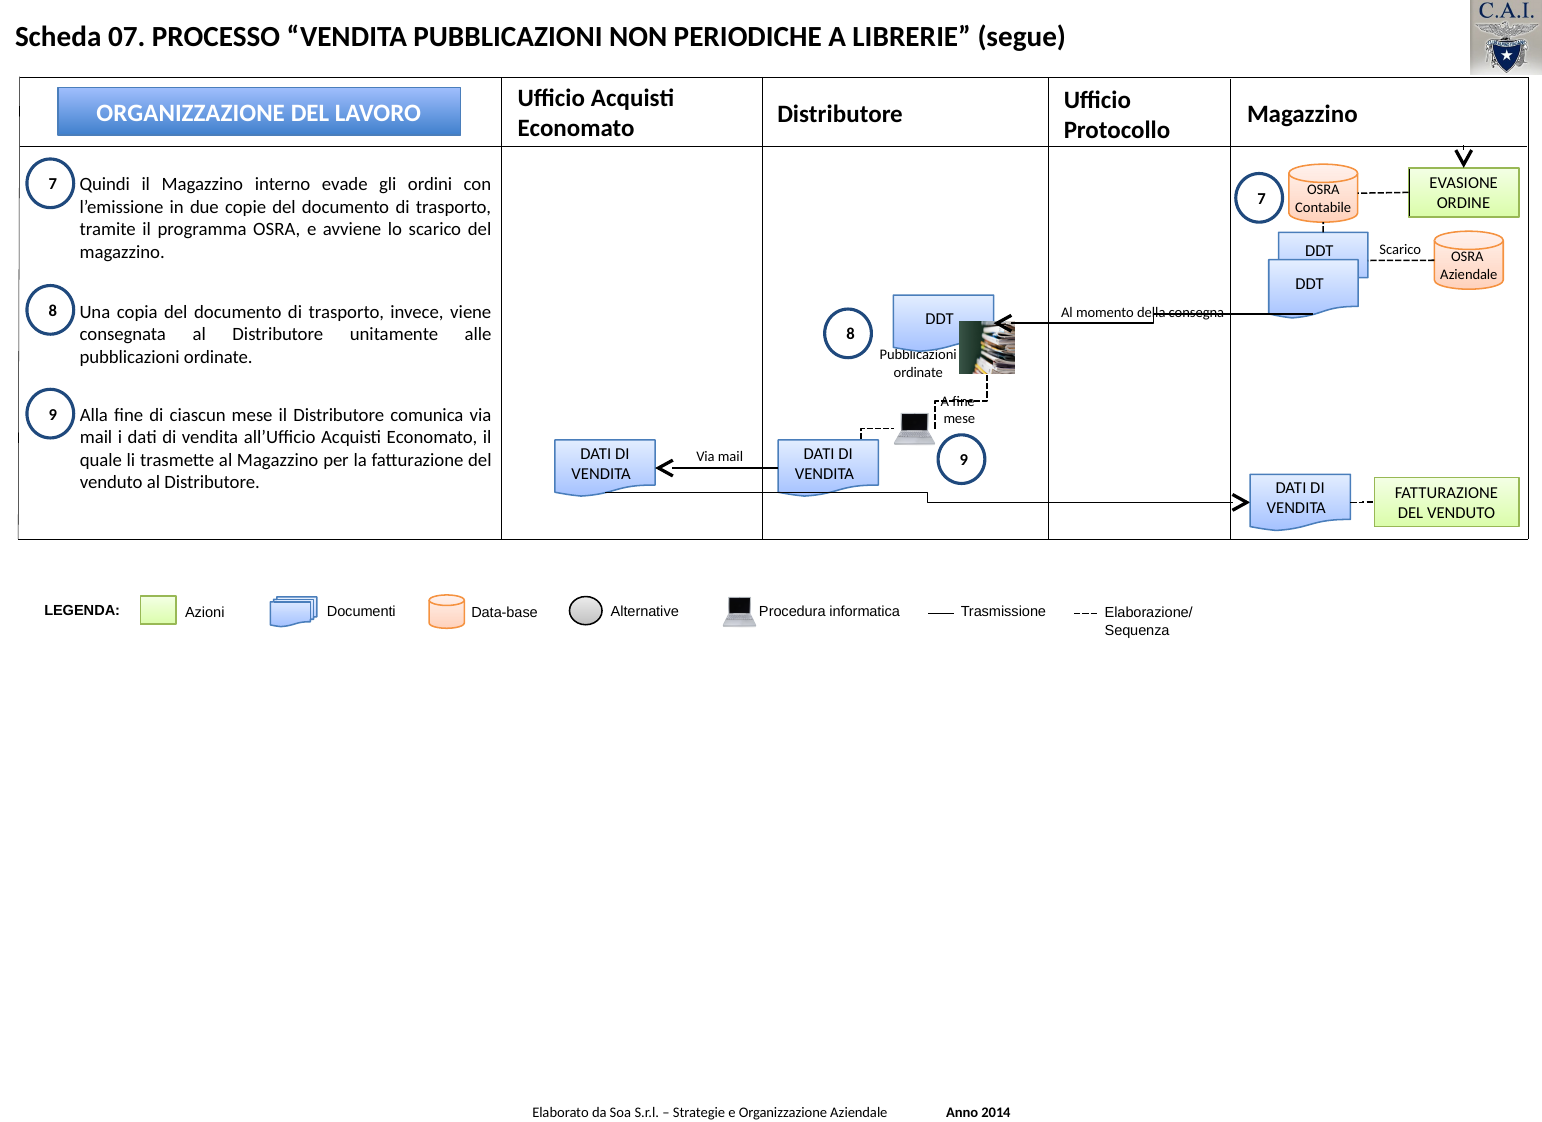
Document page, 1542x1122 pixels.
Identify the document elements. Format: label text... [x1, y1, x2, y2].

text_box Elaborato da Soa S.r.l. – Strategie e Organizzazione Aziendale Anno 2014 [0, 1096, 1542, 1122]
text_box DDT [1278, 232, 1368, 278]
text_box Scheda 07. PROCESSO “VENDITA PUBBLICAZIONI NON PERIODICHE A LIBRERIE” (segue) [0, 0, 1470, 74]
text_box Elaborazione/Sequenza [1089, 595, 1264, 646]
text_box DDT [1268, 259, 1359, 315]
text_box Magazzino [1232, 77, 1528, 147]
text_box OSRA Aziendale [1434, 231, 1504, 290]
text_box Al momento della consegna [1040, 295, 1245, 322]
text_box A fine mese [882, 384, 1037, 435]
text_box EVASIONE ORDINE [1408, 167, 1519, 217]
text_box 8 [824, 309, 872, 358]
text_box LEGENDA: [29, 593, 137, 627]
text_box [587, 596, 595, 625]
text_box DATI DI VENDITA [554, 439, 656, 497]
text_box 9 [938, 434, 985, 484]
text_box Scarico [1368, 232, 1448, 265]
text_box Una copia del documento di trasporto, invece, viene consegnata al Distributore unitamente alle pubblicazioni ordinate. [64, 291, 501, 375]
text_box DATI DI VENDITA [778, 439, 879, 492]
text_box DATI DI VENDITA [1250, 474, 1351, 531]
text_box OSRA Contabile [1288, 164, 1358, 223]
text_box Via mail [642, 439, 797, 473]
text_box 7 [26, 158, 65, 208]
text_box Alla fine di ciascun mese il Distributore comunica via mail i dati di vendita all’Ufficio Acquisti Economato, il quale li trasmette al Magazzino per la fatturazione del venduto al Distributore. [65, 395, 501, 501]
text_box Ufficio Protocollo [1048, 78, 1234, 148]
text_box Pubblicazioni ordinate [841, 337, 996, 388]
text_box ORGANIZZAZIONE DEL LAVORO [57, 87, 461, 136]
text_box Data-base [458, 595, 587, 628]
text_box FATTURAZIONE DEL VENDUTO [1374, 477, 1519, 527]
text_box Ufficio Acquisti Economato [502, 77, 763, 147]
text_box Distributore [763, 77, 1049, 147]
text_box 7 [1235, 173, 1283, 223]
text_box Procedura informatica [744, 594, 927, 628]
text_box [140, 595, 170, 625]
picture [722, 596, 744, 628]
text_box Quindi il Magazzino interno evade gli ordini con l’emissione in due copie del documento di trasporto, tramite il programma OSRA, e avviene lo scarico del magazzino. [64, 164, 506, 270]
text_box [270, 596, 317, 627]
picture [959, 321, 1015, 374]
text_box Trasmissione [946, 594, 1076, 627]
text_box 9 [26, 389, 74, 438]
picture [893, 412, 936, 446]
picture [1470, 0, 1542, 75]
text_box [429, 594, 465, 629]
text_box 8 [26, 285, 74, 335]
text_box Al momento della consegna [1040, 315, 1245, 328]
text_box Alternative [595, 594, 726, 628]
text_box Azioni [170, 595, 271, 628]
text_box Documenti [312, 594, 442, 627]
text_box DDT [893, 295, 994, 352]
